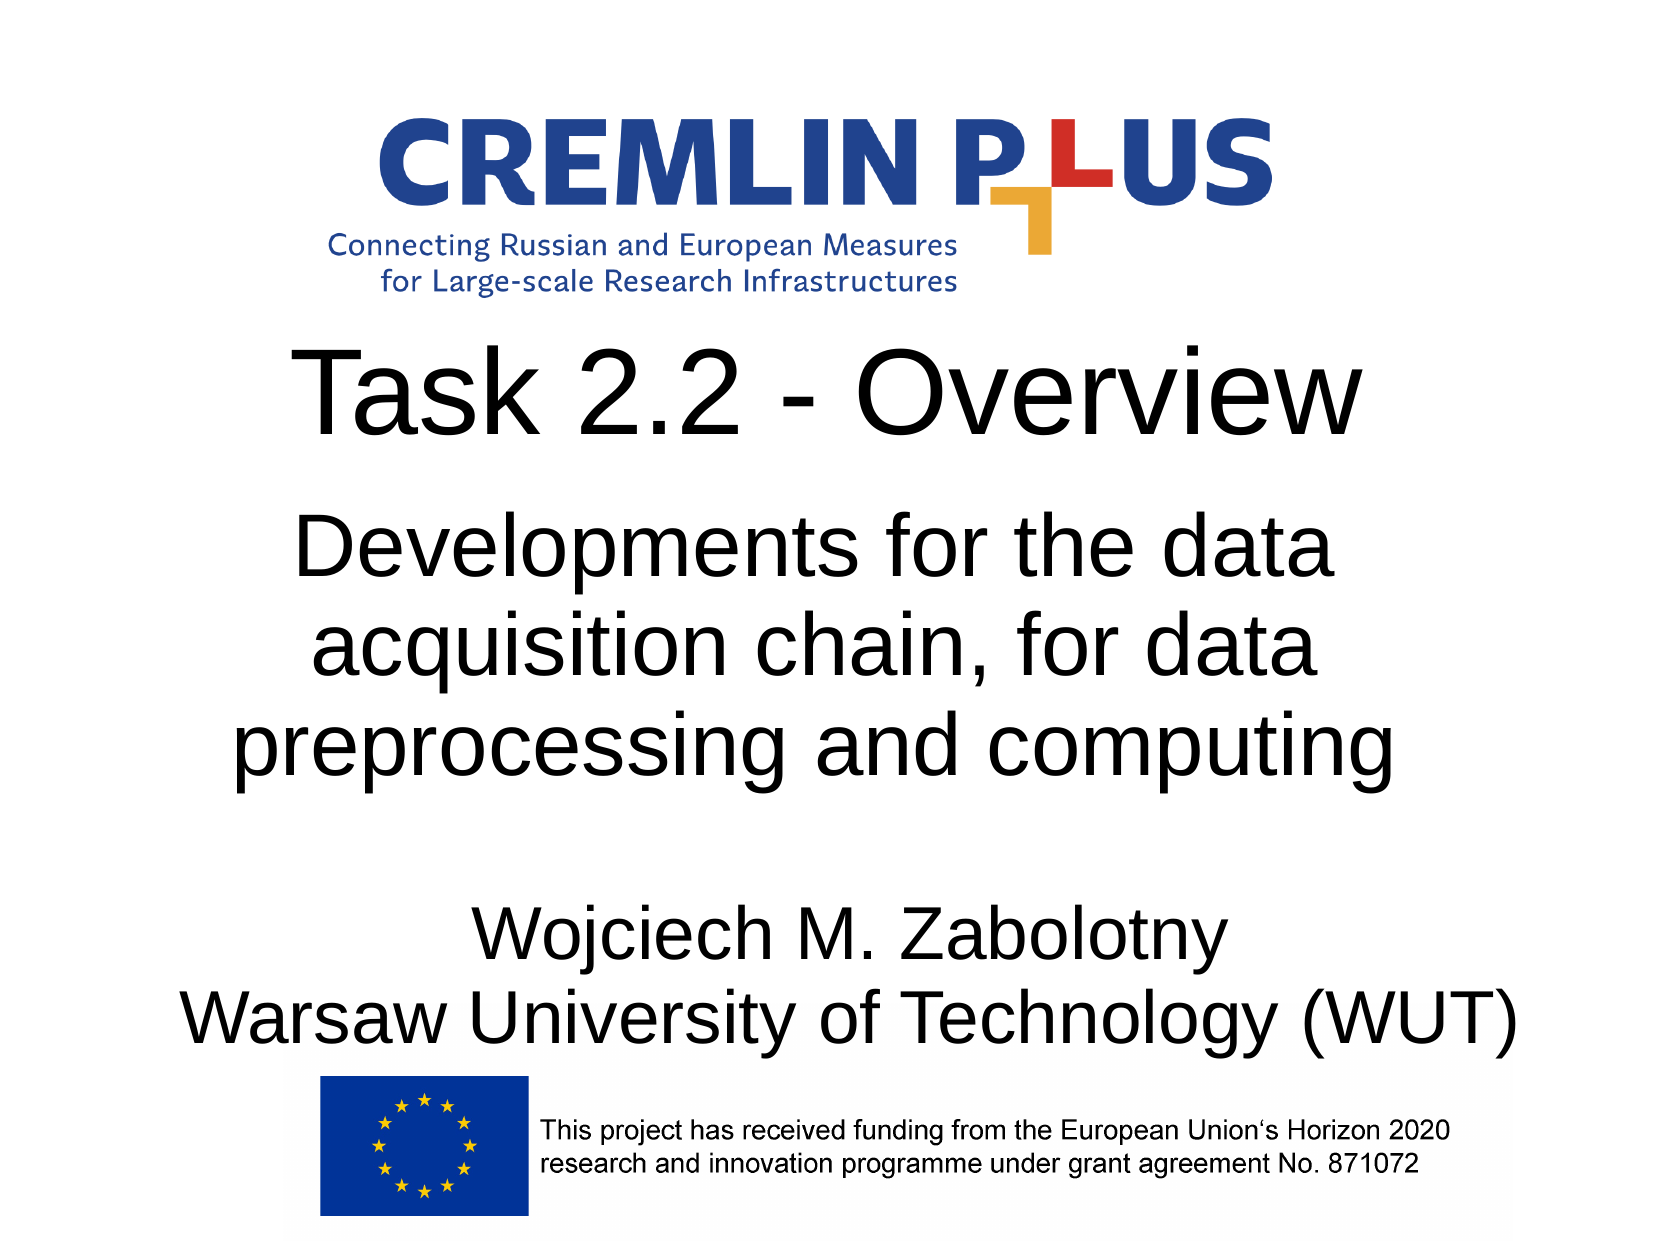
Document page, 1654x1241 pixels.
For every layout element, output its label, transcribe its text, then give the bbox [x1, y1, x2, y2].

picture [283, 1097, 1513, 1241]
picture [291, 53, 1347, 331]
subtitle Developments for the data acquisition chain, for data preprocessing and computing [70, 496, 1559, 794]
title Task 2.2 - Overview [82, 289, 1571, 497]
text_box Wojciech M. Zabolotny Warsaw University of Technology (WUT) [106, 854, 1595, 1097]
